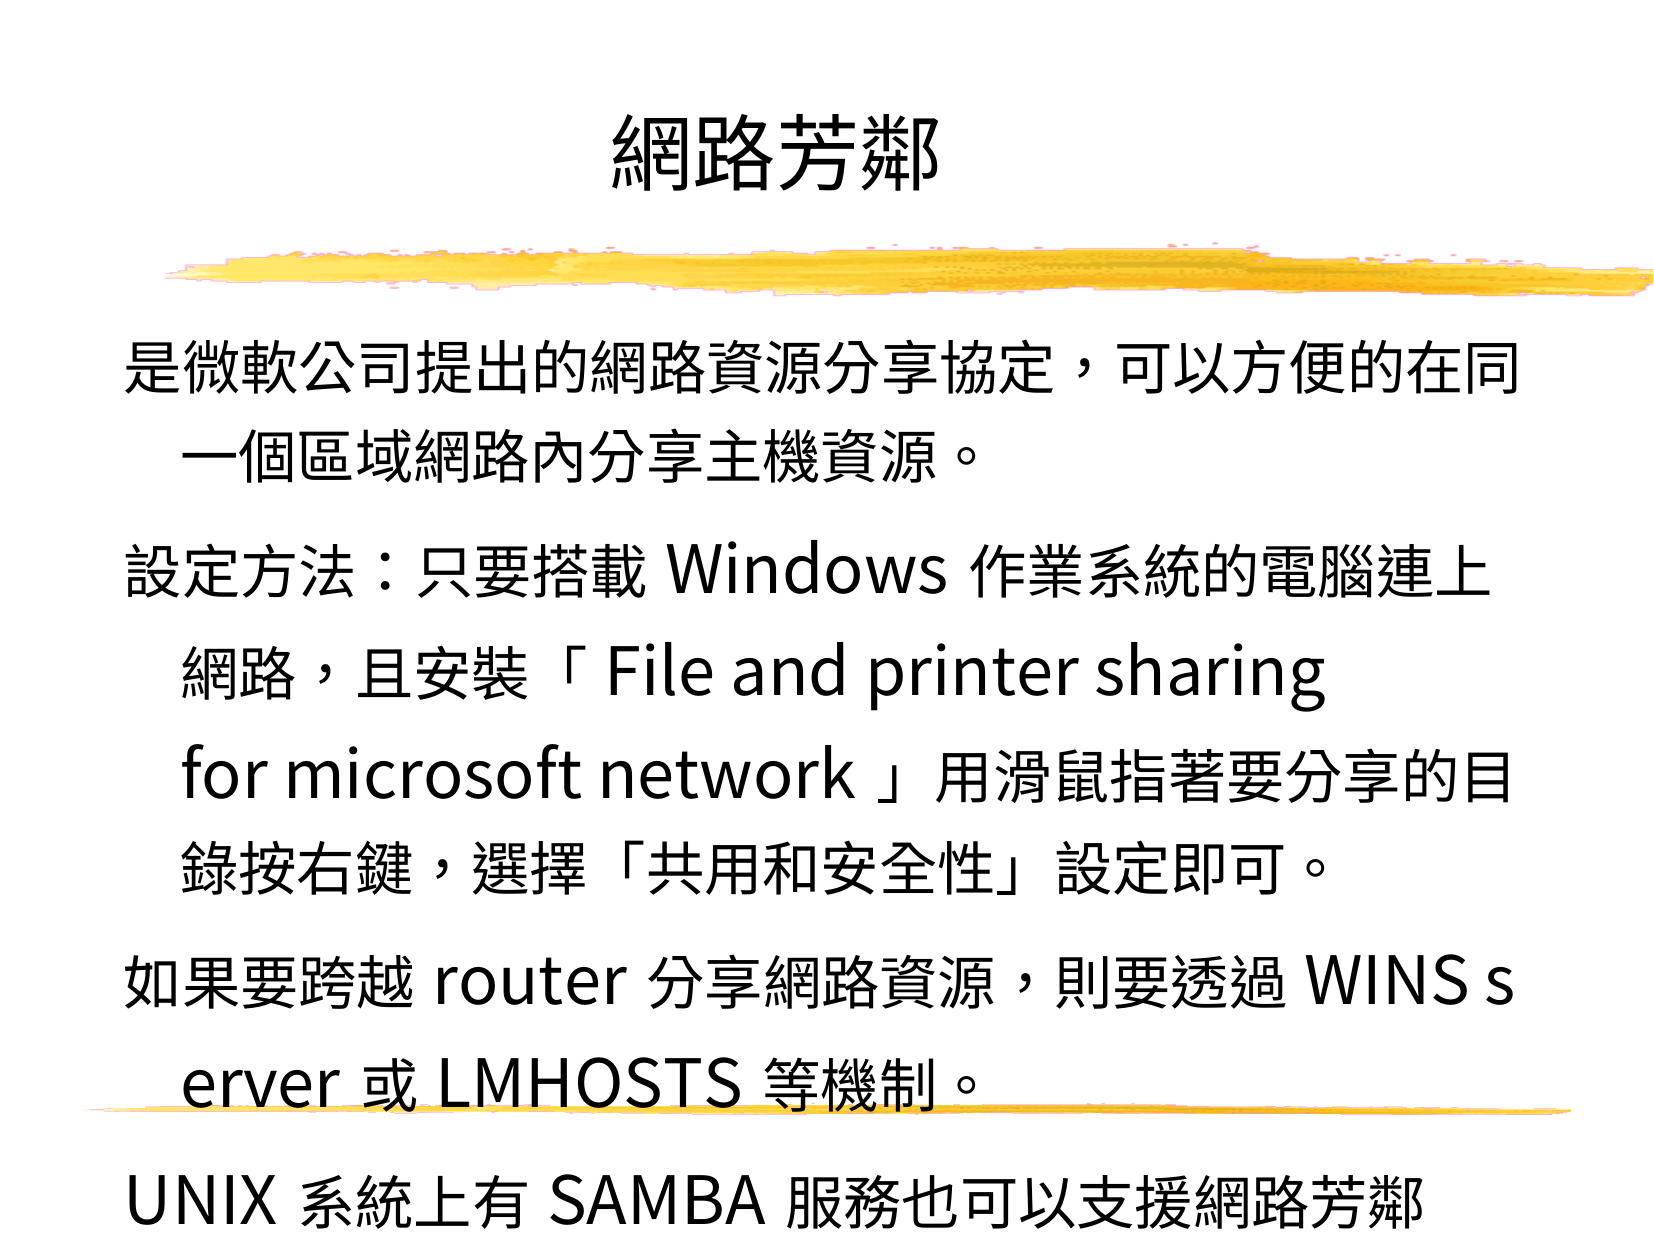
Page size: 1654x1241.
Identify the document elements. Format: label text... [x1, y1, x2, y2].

picture [404, 1102, 412, 1107]
picture [165, 237, 1654, 308]
picture [82, 1102, 1571, 1117]
title 網路芳鄰 [73, 41, 1479, 249]
picture [865, 1102, 873, 1107]
list 是微軟公司提出的網路資源分享協定，可以方便的在同一個區域網路內分享主機資源。 設定方法：只要搭載Windows作業系統的電腦連上網路，且安裝「File and printer sharing for microsoft network」用滑鼠指著要分享的目錄按右鍵，選擇「共用和安全性」設定即可。 如果要跨越router分享網路資源，則要透過WINS server或LMHOSTS等機制。 UNIX系統上有SAMBA服務也可以支援網路芳鄰 [124, 316, 1530, 1062]
